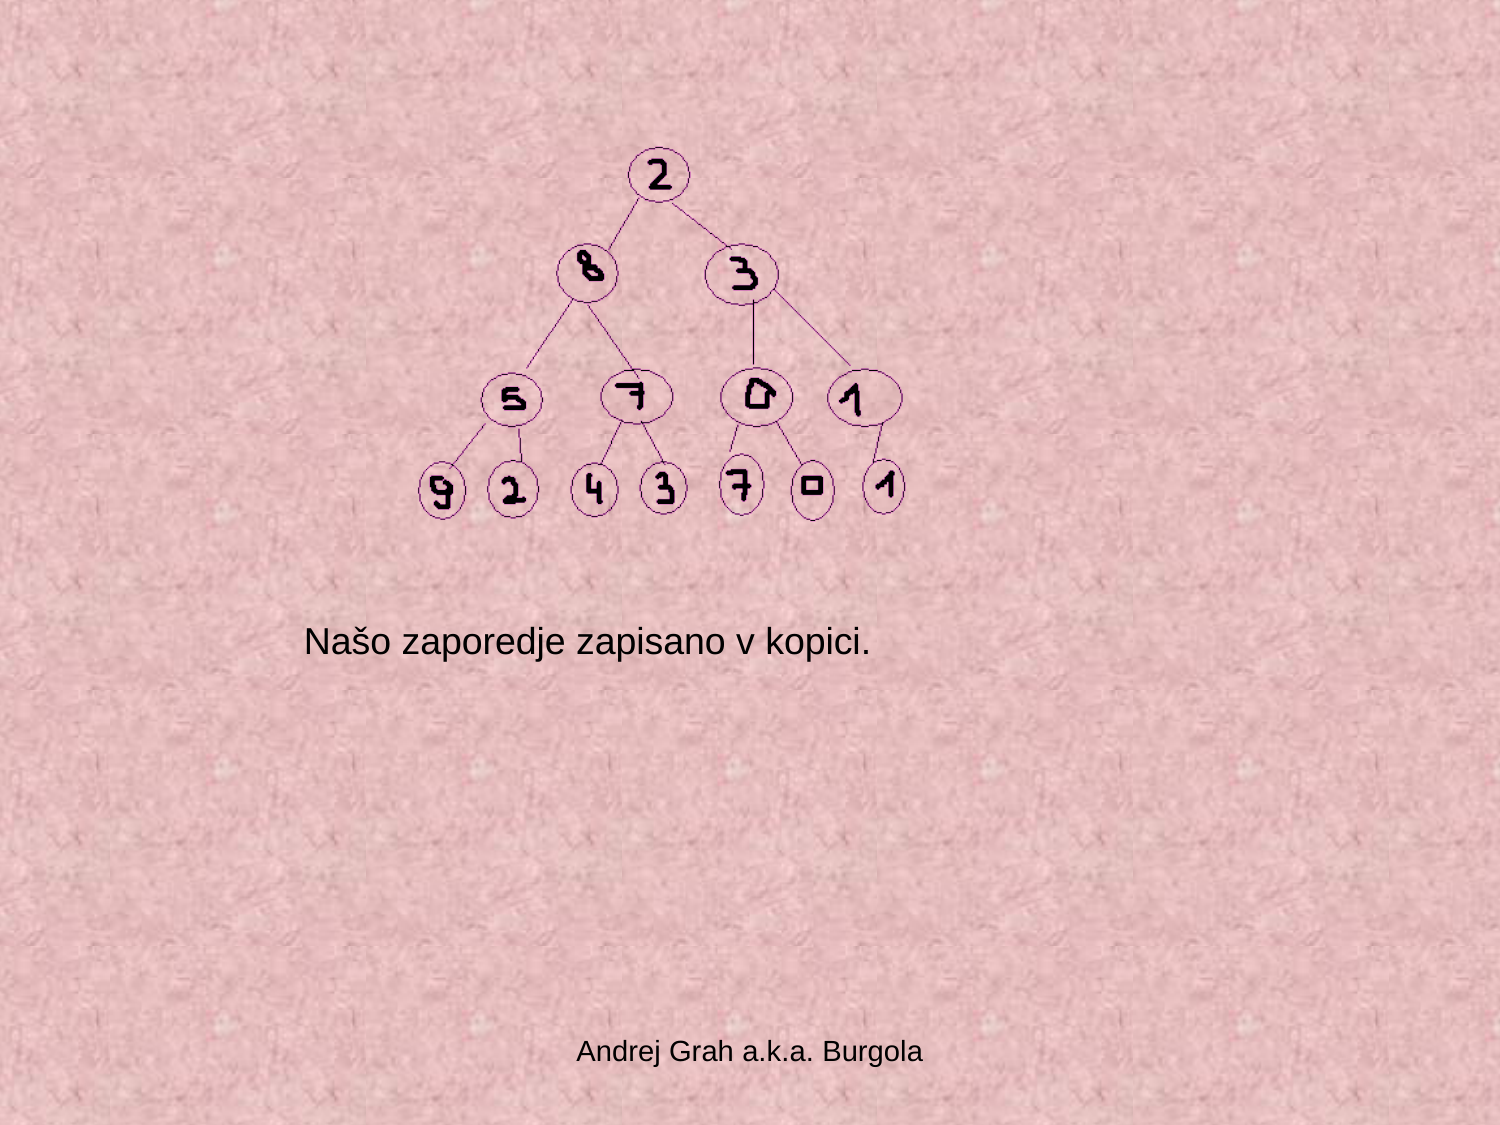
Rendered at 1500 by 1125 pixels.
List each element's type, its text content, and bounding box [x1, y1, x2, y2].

text_box Našo zaporedje zapisano v kopici. [289, 609, 1187, 671]
text_box Andrej Grah a.k.a. Burgola [512, 1024, 988, 1103]
picture [0, 0, 1500, 1125]
